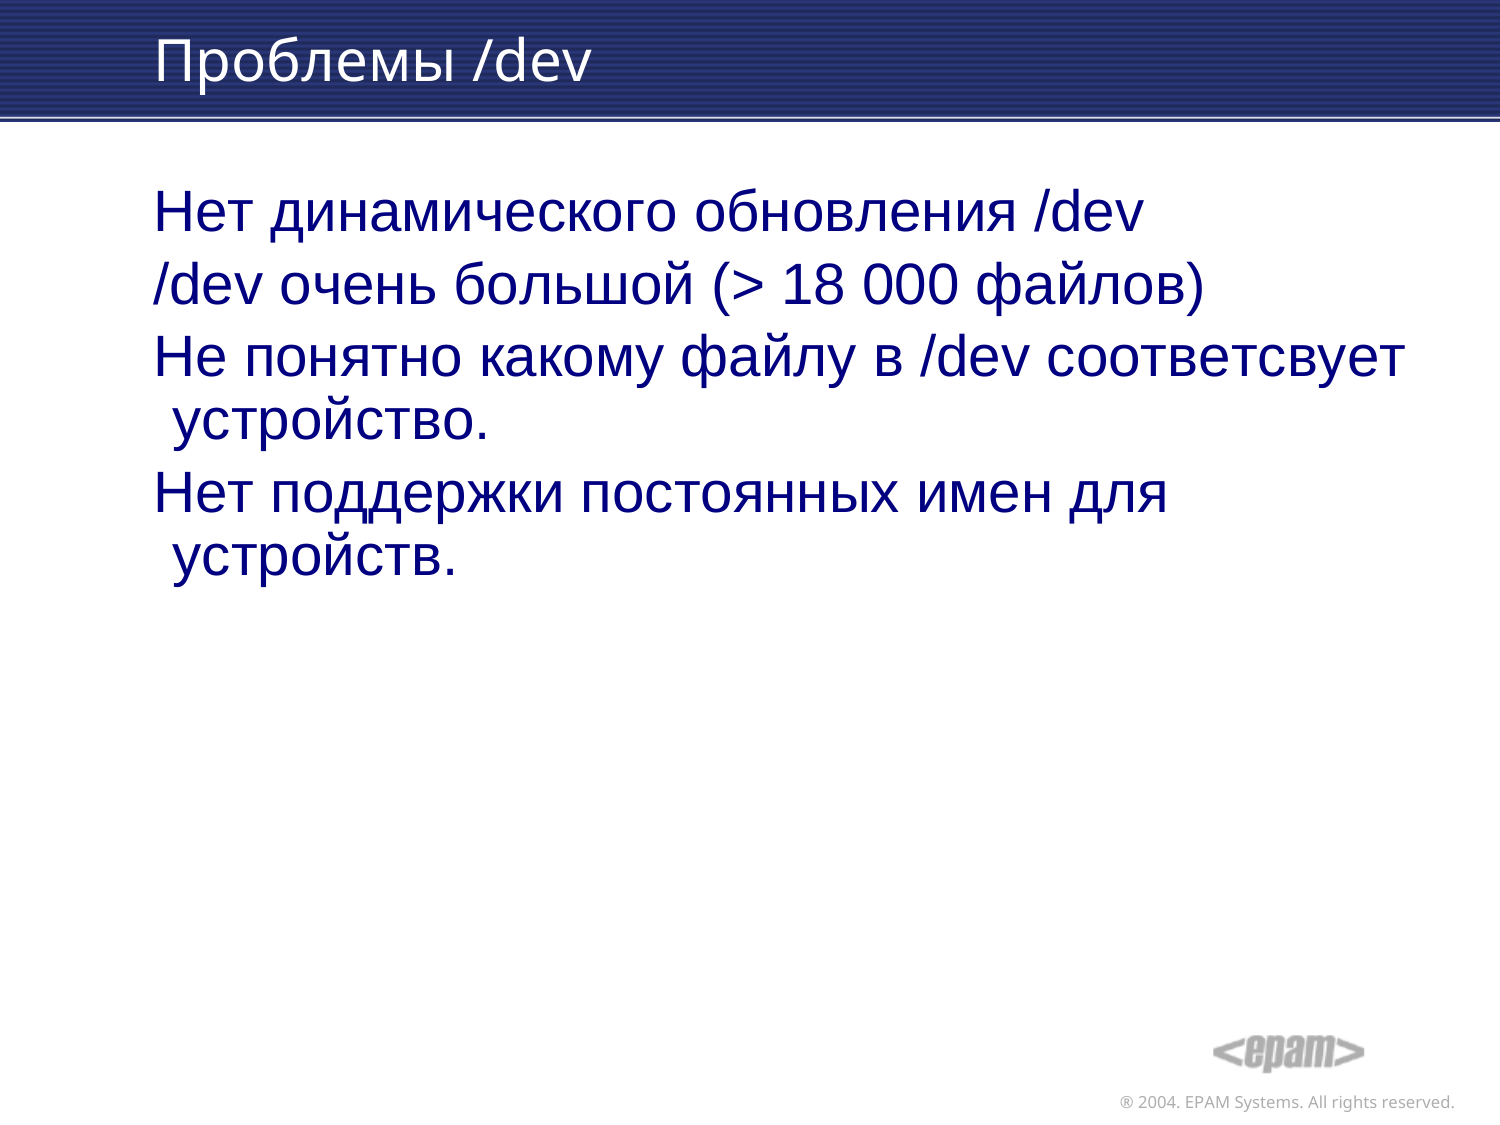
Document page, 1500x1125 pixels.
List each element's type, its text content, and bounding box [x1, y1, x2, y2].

title Проблемы /dev [138, 16, 1370, 100]
picture [1212, 1034, 1366, 1075]
list Нет динамического обновления /dev /dev очень большой (> 18 000 файлов) Не понятно какому файлу в /dev соответсвует устройство. Нет поддержки постоянных имен для устройств. [51, 173, 1443, 996]
